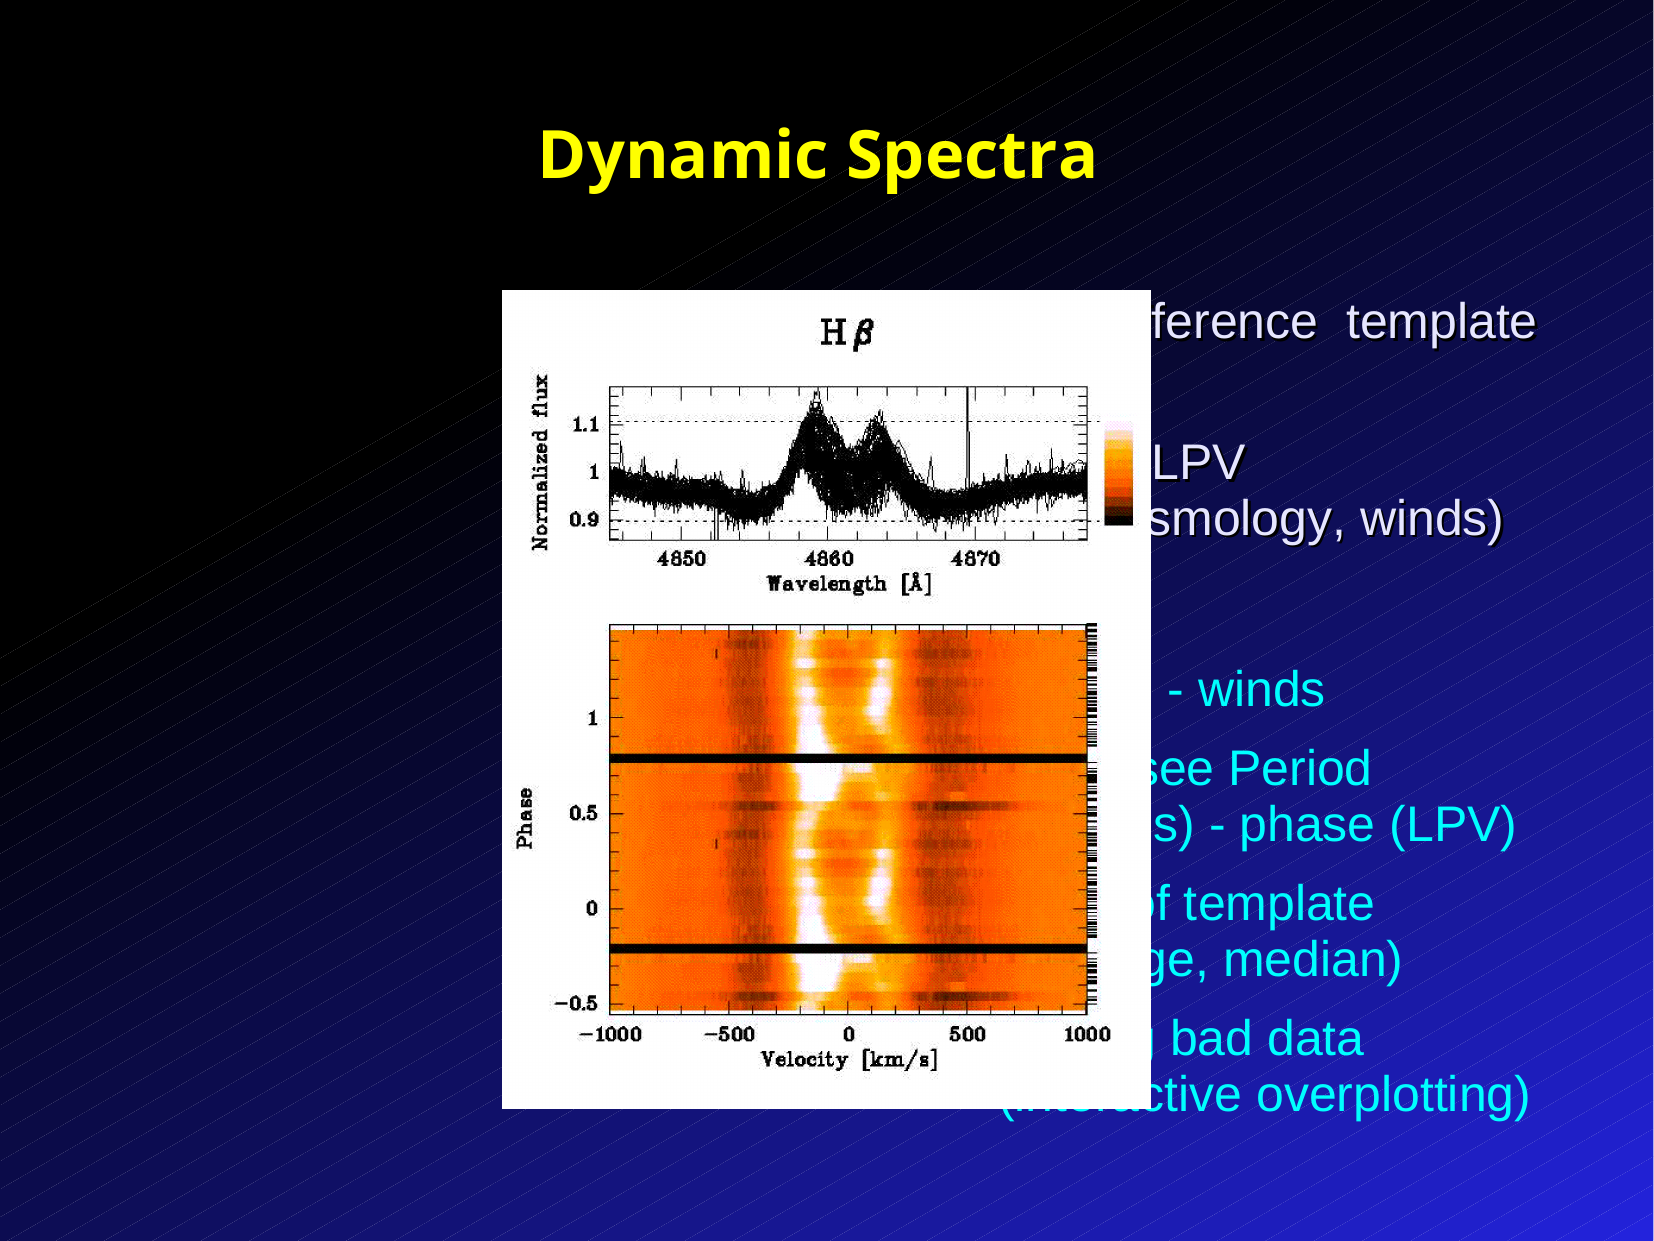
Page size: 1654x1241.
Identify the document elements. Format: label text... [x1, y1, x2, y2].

picture [121, 290, 1236, 1109]
list Quotient, Difference template (average) For study of LPV (asteroseismology, winds) Requires time (JD) - winds period (see Period analysis) - phase (LPV) change of template (average, median) removing bad data (interactive overplotting) [856, 293, 1583, 1211]
title Dynamic Spectra [82, 49, 1571, 257]
